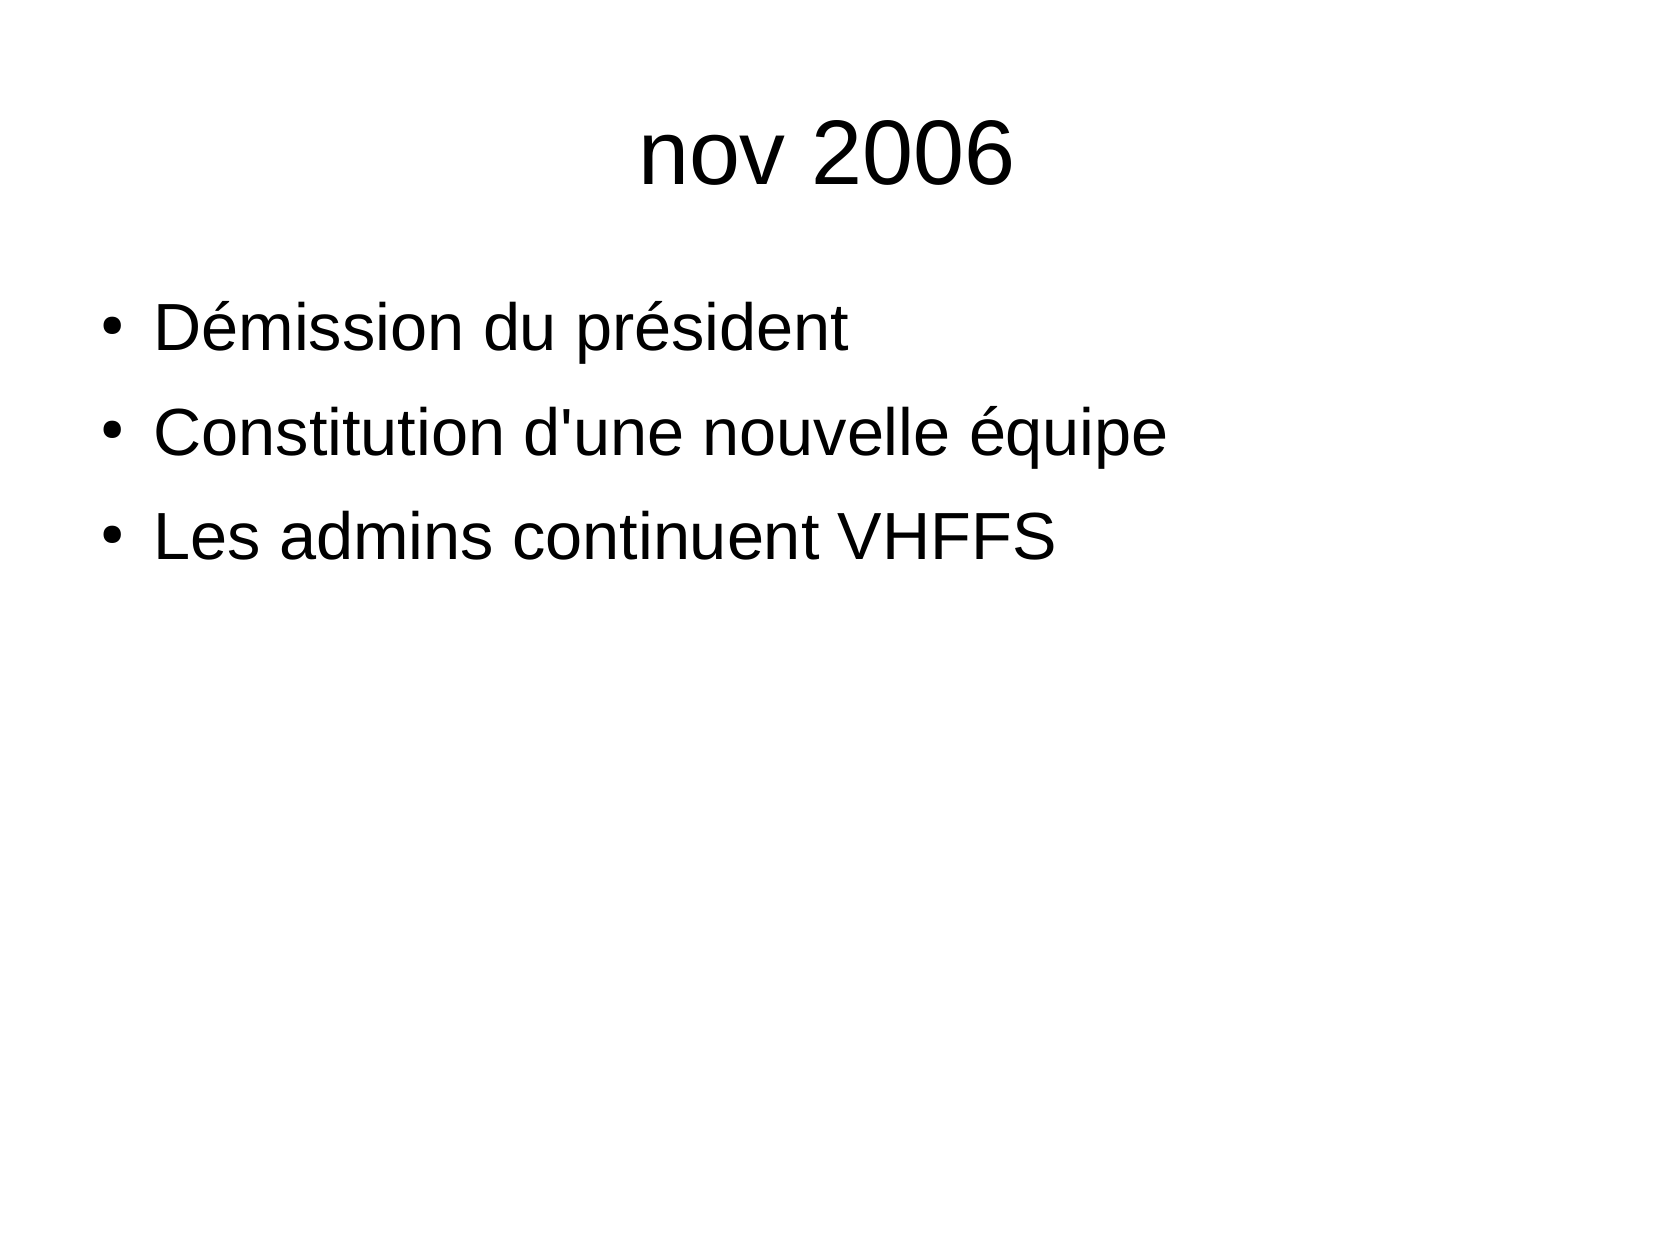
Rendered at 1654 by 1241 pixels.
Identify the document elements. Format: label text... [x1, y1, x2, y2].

list Démission du président Constitution d'une nouvelle équipe Les admins continuent VHFFS [82, 290, 1571, 1109]
title nov 2006 [82, 56, 1571, 250]
